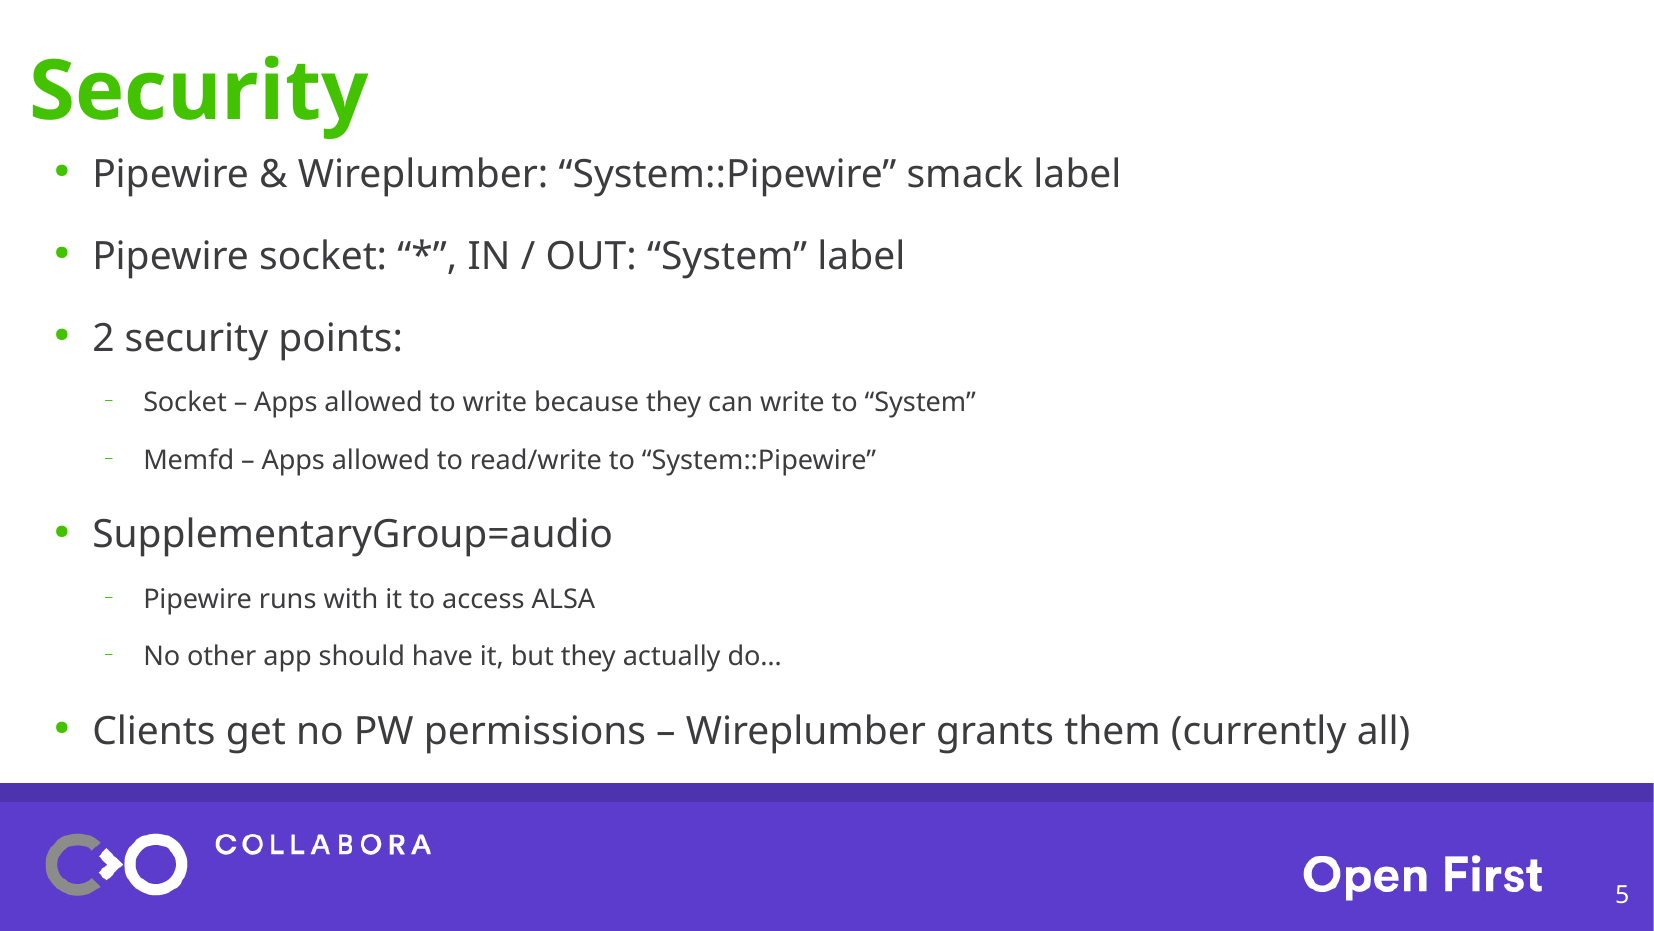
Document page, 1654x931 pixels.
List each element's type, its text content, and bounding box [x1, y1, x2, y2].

list Pipewire & Wireplumber: “System::Pipewire” smack label Pipewire socket: “*”, IN / OUT: “System” label 2 security points: Socket – Apps allowed to write because they can write to “System” Memfd – Apps allowed to read/write to “System::Pipewire” SupplementaryGroup=audio Pipewire runs with it to access ALSA No other app should have it, but they actually do… Clients get no PW permissions – Wireplumber grants them (currently all) [41, 118, 1614, 762]
picture [0, 0, 1654, 931]
title Security [29, 28, 1603, 147]
